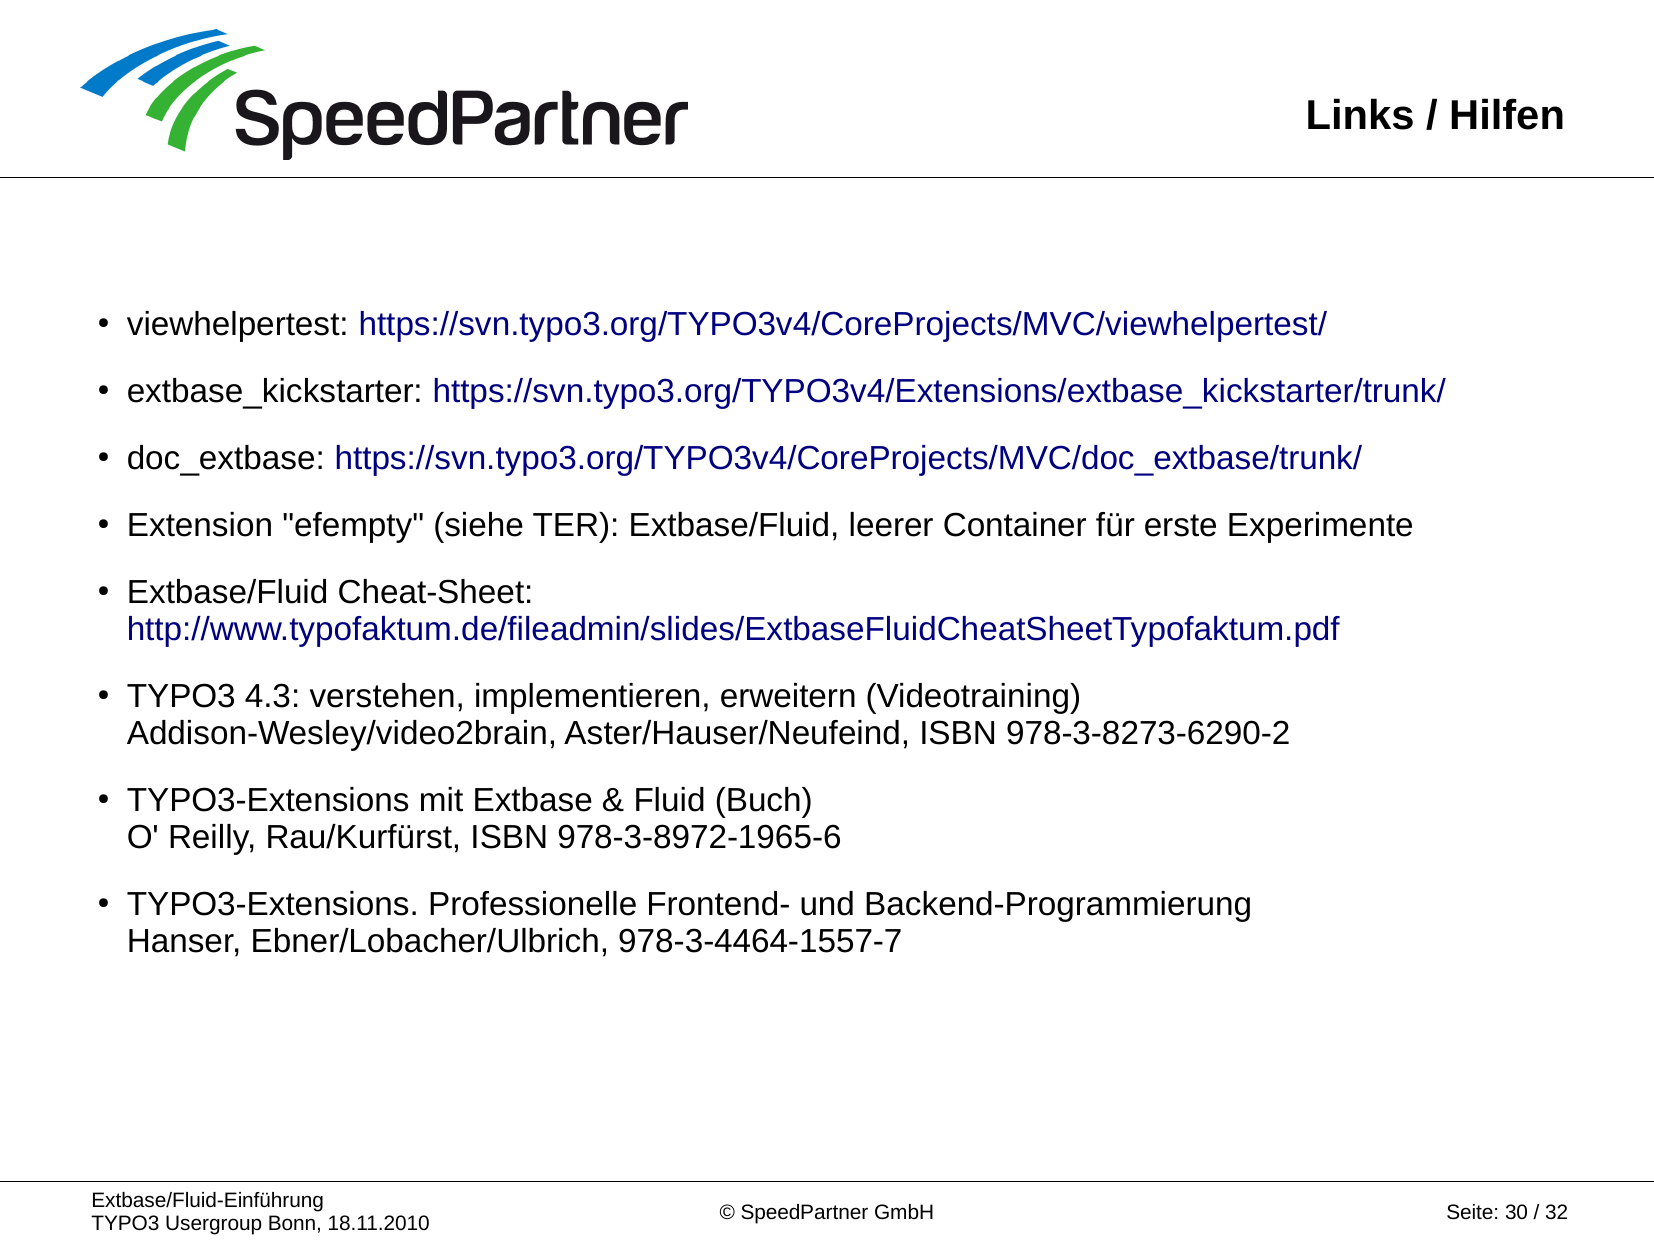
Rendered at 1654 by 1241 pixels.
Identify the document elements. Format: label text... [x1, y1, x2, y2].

title Links / Hilfen [590, 70, 1565, 160]
picture [80, 29, 688, 160]
text_box viewhelpertest: https://svn.typo3.org/TYPO3v4/CoreProjects/MVC/viewhelpertest/ extbase_kickstarter: https://svn.typo3.org/TYPO3v4/Extensions/extbase_kickstarter/trunk/ doc_extbase: https://svn.typo3.org/TYPO3v4/CoreProjects/MVC/doc_extbase/trunk/ Extension "efempty" (siehe TER): Extbase/Fluid, leerer Container für erste Experimente Extbase/Fluid Cheat-Sheet: http://www.typofaktum.de/fileadmin/slides/ExtbaseFluidCheatSheetTypofaktum.pdf TYPO3 4.3: verstehen, implementieren, erweitern (Videotraining) Addison-Wesley/video2brain, Aster/Hauser/Neufeind, ISBN 978-3-8273-6290-2 TYPO3-Extensions mit Extbase & Fluid (Buch) O' Reilly, Rau/Kurfürst, ISBN 978-3-8972-1965-6 TYPO3-Extensions. Professionelle Frontend- und Backend-Programmierung Hanser, Ebner/Lobacher/Ulbrich, 978-3-4464-1557-7 [82, 253, 1565, 1152]
